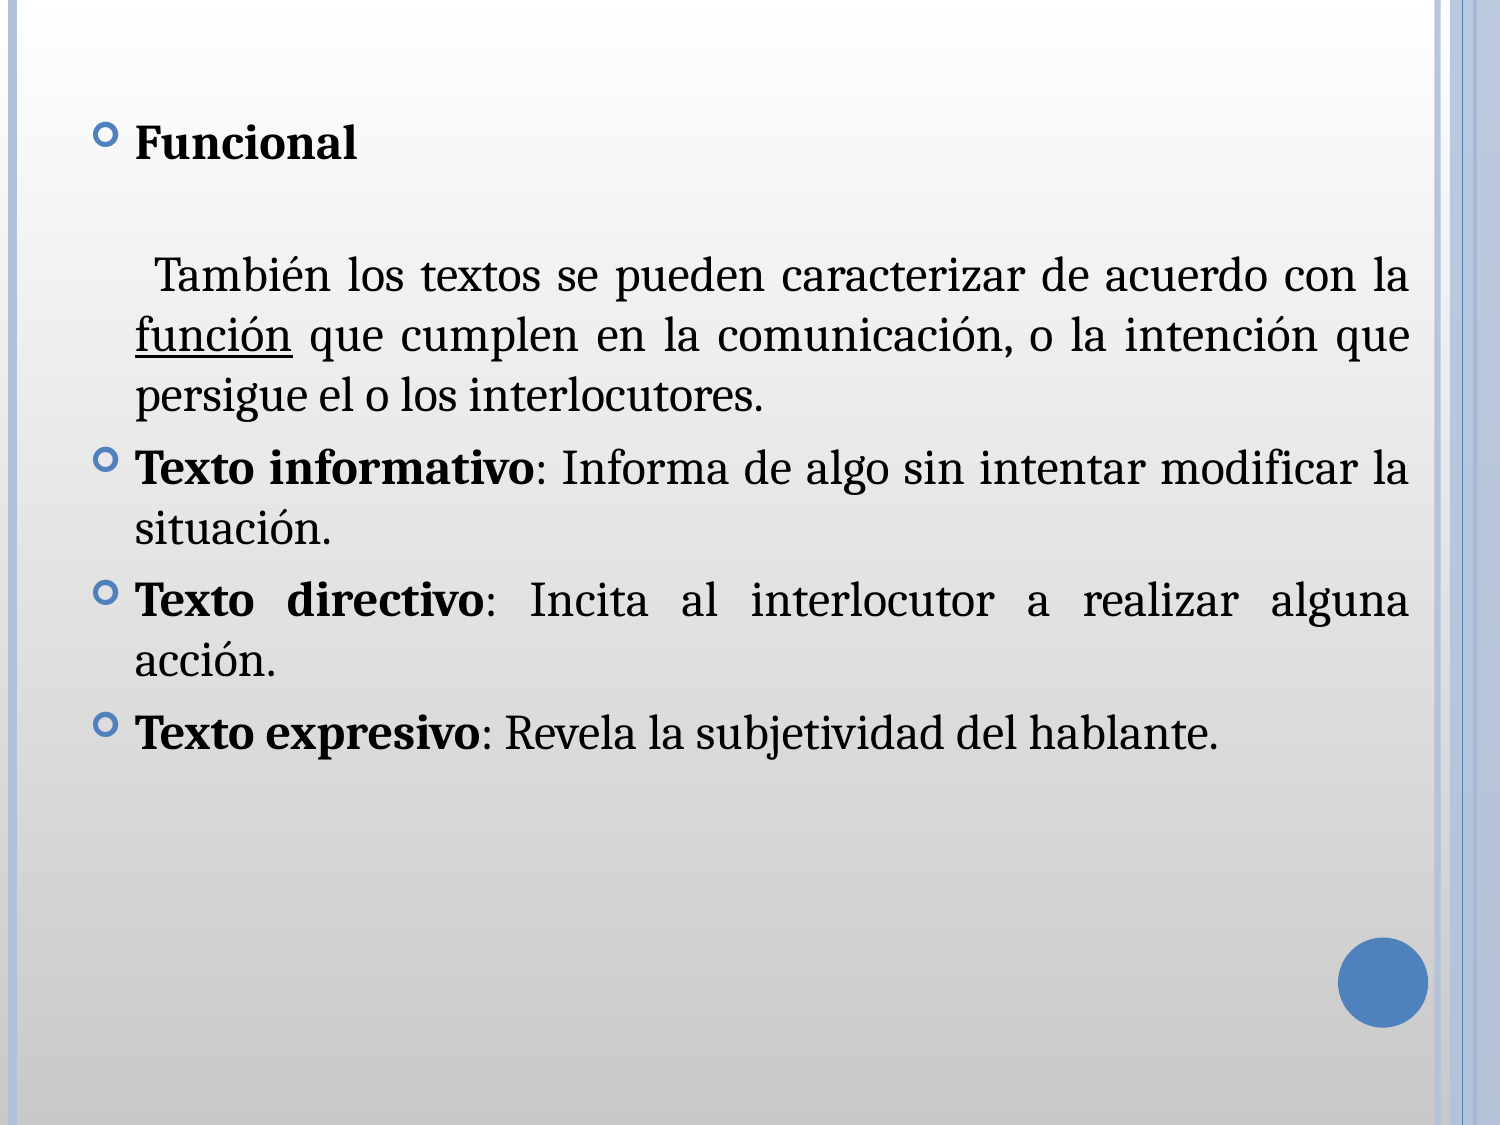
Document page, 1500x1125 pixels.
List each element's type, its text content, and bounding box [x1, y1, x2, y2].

list Funcional También los textos se pueden caracterizar de acuerdo con la función que cumplen en la comunicación, o la intención que persigue el o los interlocutores. Texto informativo: Informa de algo sin intentar modificar la situación. Texto directivo: Incita al interlocutor a realizar alguna acción. Texto expresivo: Revela la subjetividad del hablante. [75, 101, 1426, 1005]
